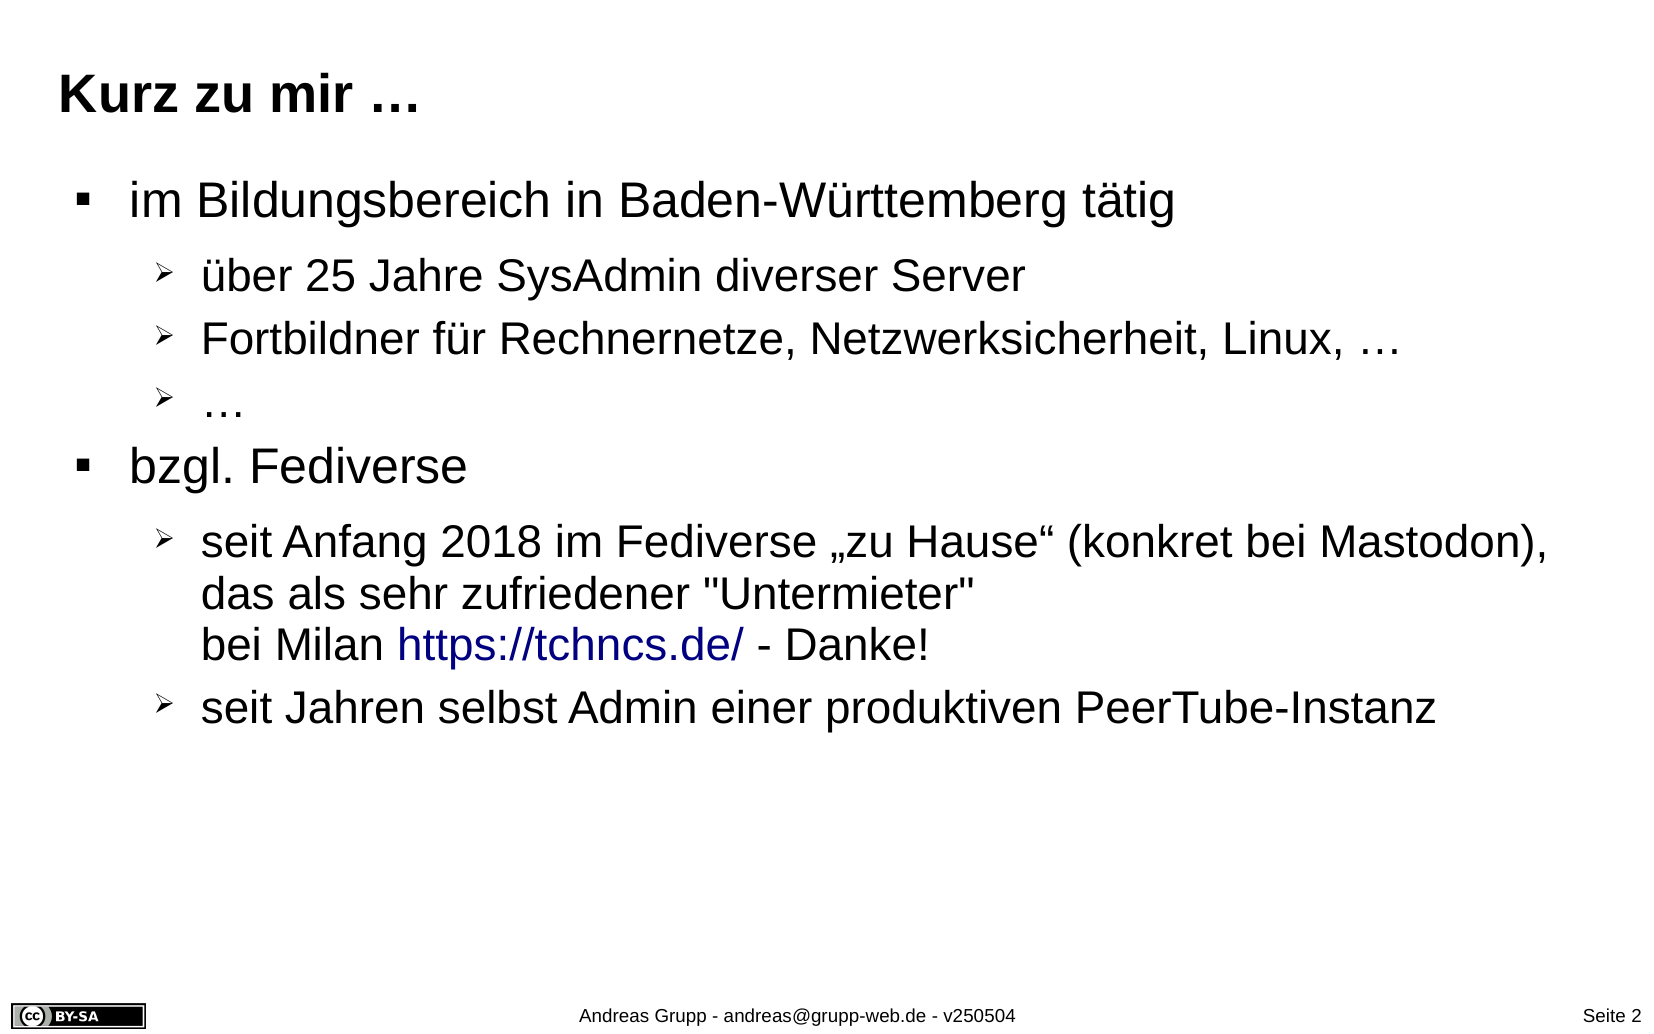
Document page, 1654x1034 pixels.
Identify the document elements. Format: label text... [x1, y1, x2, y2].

title Kurz zu mir … [59, 24, 1625, 165]
picture [11, 1003, 146, 1029]
list im Bildungsbereich in Baden-Württemberg tätig über 25 Jahre SysAdmin diverser Server Fortbildner für Rechnernetze, Netzwerksicherheit, Linux, … … bzgl. Fediverse seit Anfang 2018 im Fediverse „zu Hause“ (konkret bei Mastodon), das als sehr zufriedener "Untermieter" bei Milan https://tchncs.de/ - Danke! seit Jahren selbst Admin einer produktiven PeerTube-Instanz [59, 172, 1595, 952]
